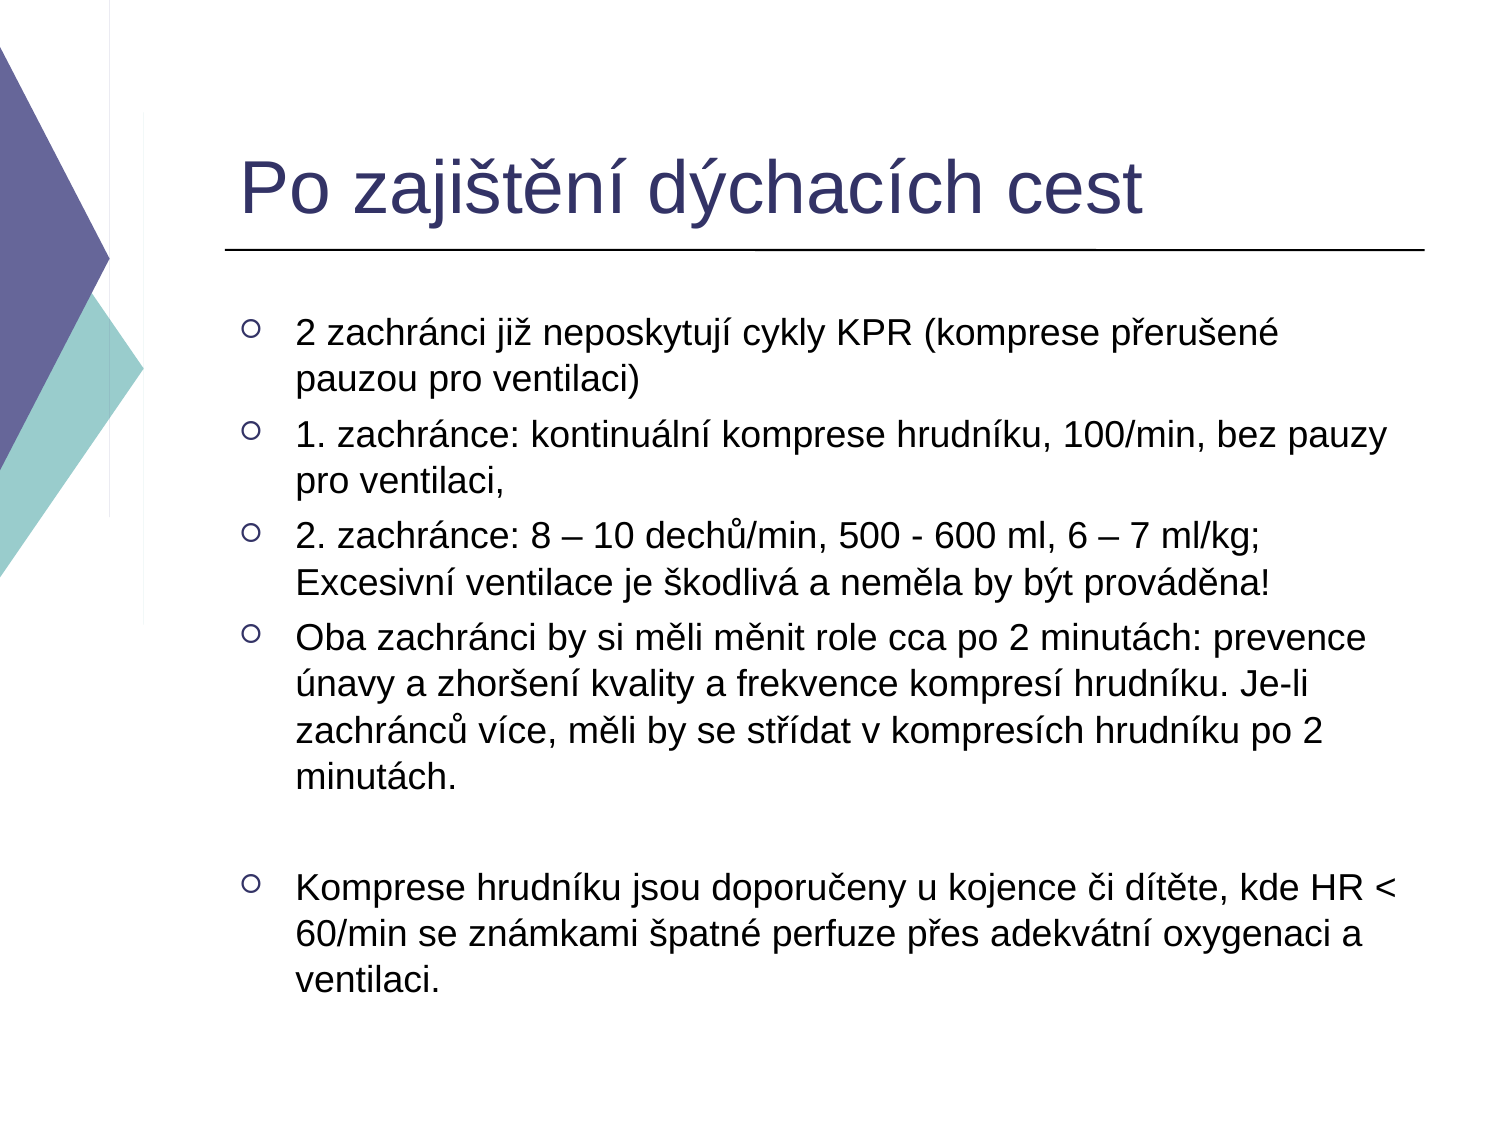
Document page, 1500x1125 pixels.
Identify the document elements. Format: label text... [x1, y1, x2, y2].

title Po zajištění dýchacích cest [224, 49, 1500, 237]
list 2 zachránci již neposkytují cykly KPR (komprese přerušené pauzou pro ventilaci) 1. zachránce: kontinuální komprese hrudníku, 100/min, bez pauzy pro ventilaci, 2. zachránce: 8 – 10 dechů/min, 500 - 600 ml, 6 – 7 ml/kg; Excesivní ventilace je škodlivá a neměla by být prováděna! Oba zachránci by si měli měnit role cca po 2 minutách: prevence únavy a zhoršení kvality a frekvence kompresí hrudníku. Je-li zachránců více, měli by se střídat v kompresích hrudníku po 2 minutách. Komprese hrudníku jsou doporučeny u kojence či dítěte, kde HR < 60/min se známkami špatné perfuze přes adekvátní oxygenaci a ventilaci. [224, 299, 1425, 1114]
